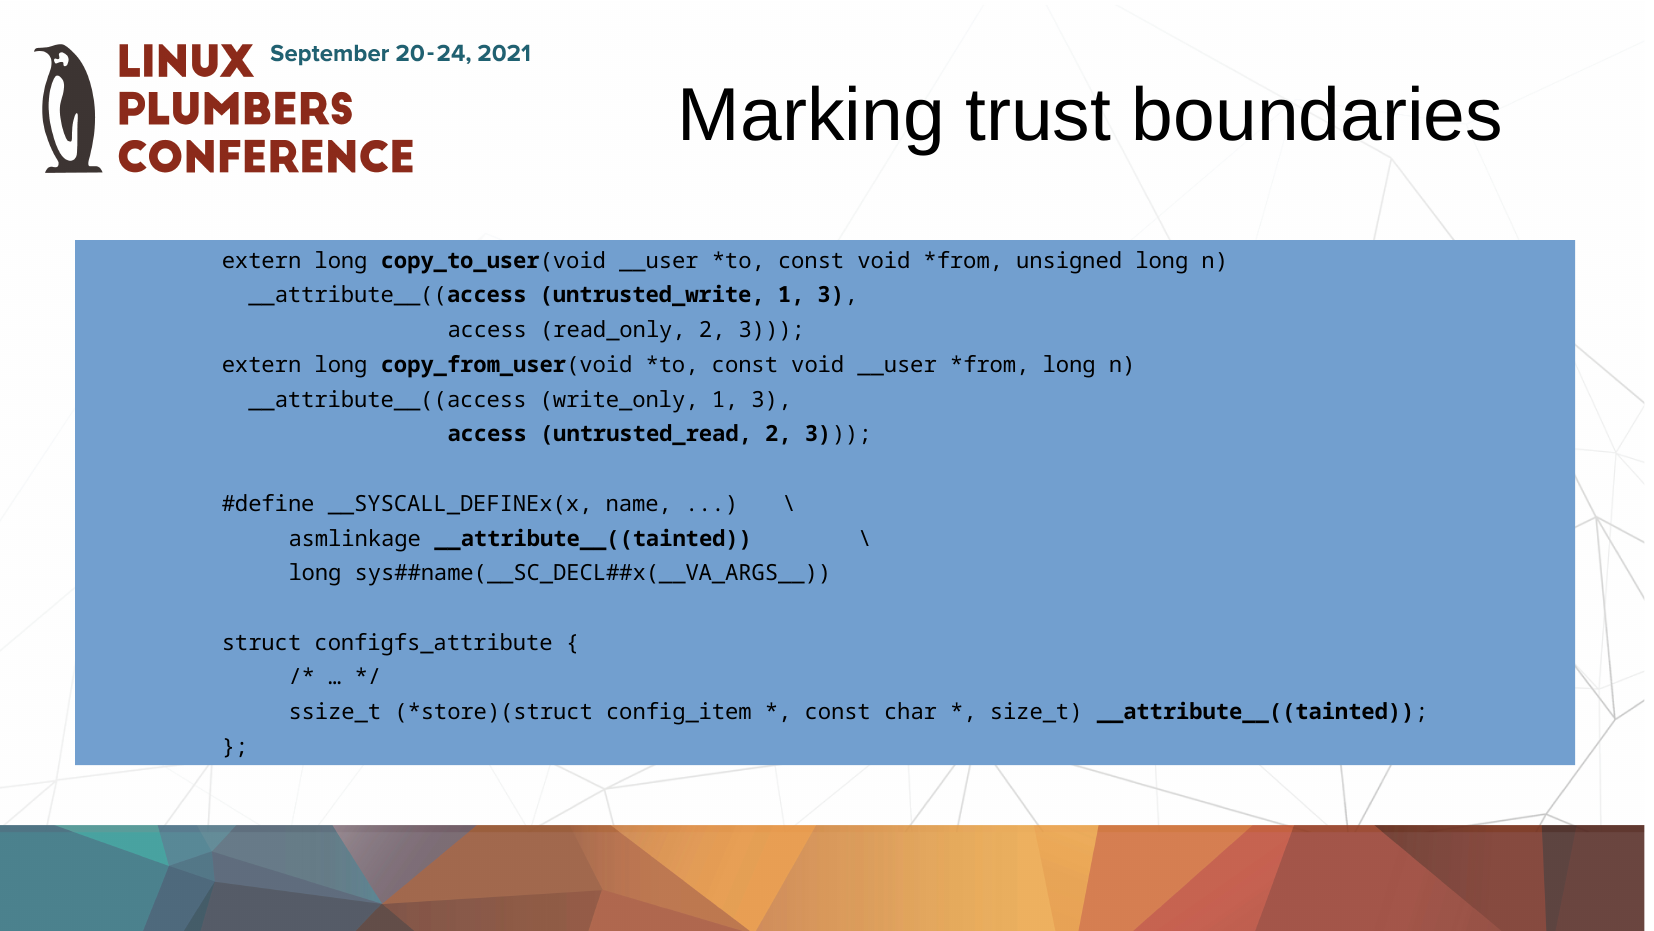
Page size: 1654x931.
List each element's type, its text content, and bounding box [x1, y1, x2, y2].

title Marking trust boundaries [540, 37, 1571, 193]
picture [0, 1, 1645, 931]
text_box extern long copy_to_user(void __user *to, const void *from, unsigned long n) __attribute__((access (untrusted_write, 1, 3), access (read_only, 2, 3))); extern long copy_from_user(void *to, const void __user *from, long n) __attribute__((access (write_only, 1, 3), access (untrusted_read, 2, 3))); #define __SYSCALL_DEFINEx(x, name, ...) \ asmlinkage __attribute__((tainted)) \ long sys##name(__SC_DECL##x(__VA_ARGS__)) struct configfs_attribute { /* … */ ssize_t (*store)(struct config_item *, const char *, size_t) __attribute__((tainted)); }; [75, 240, 1576, 766]
